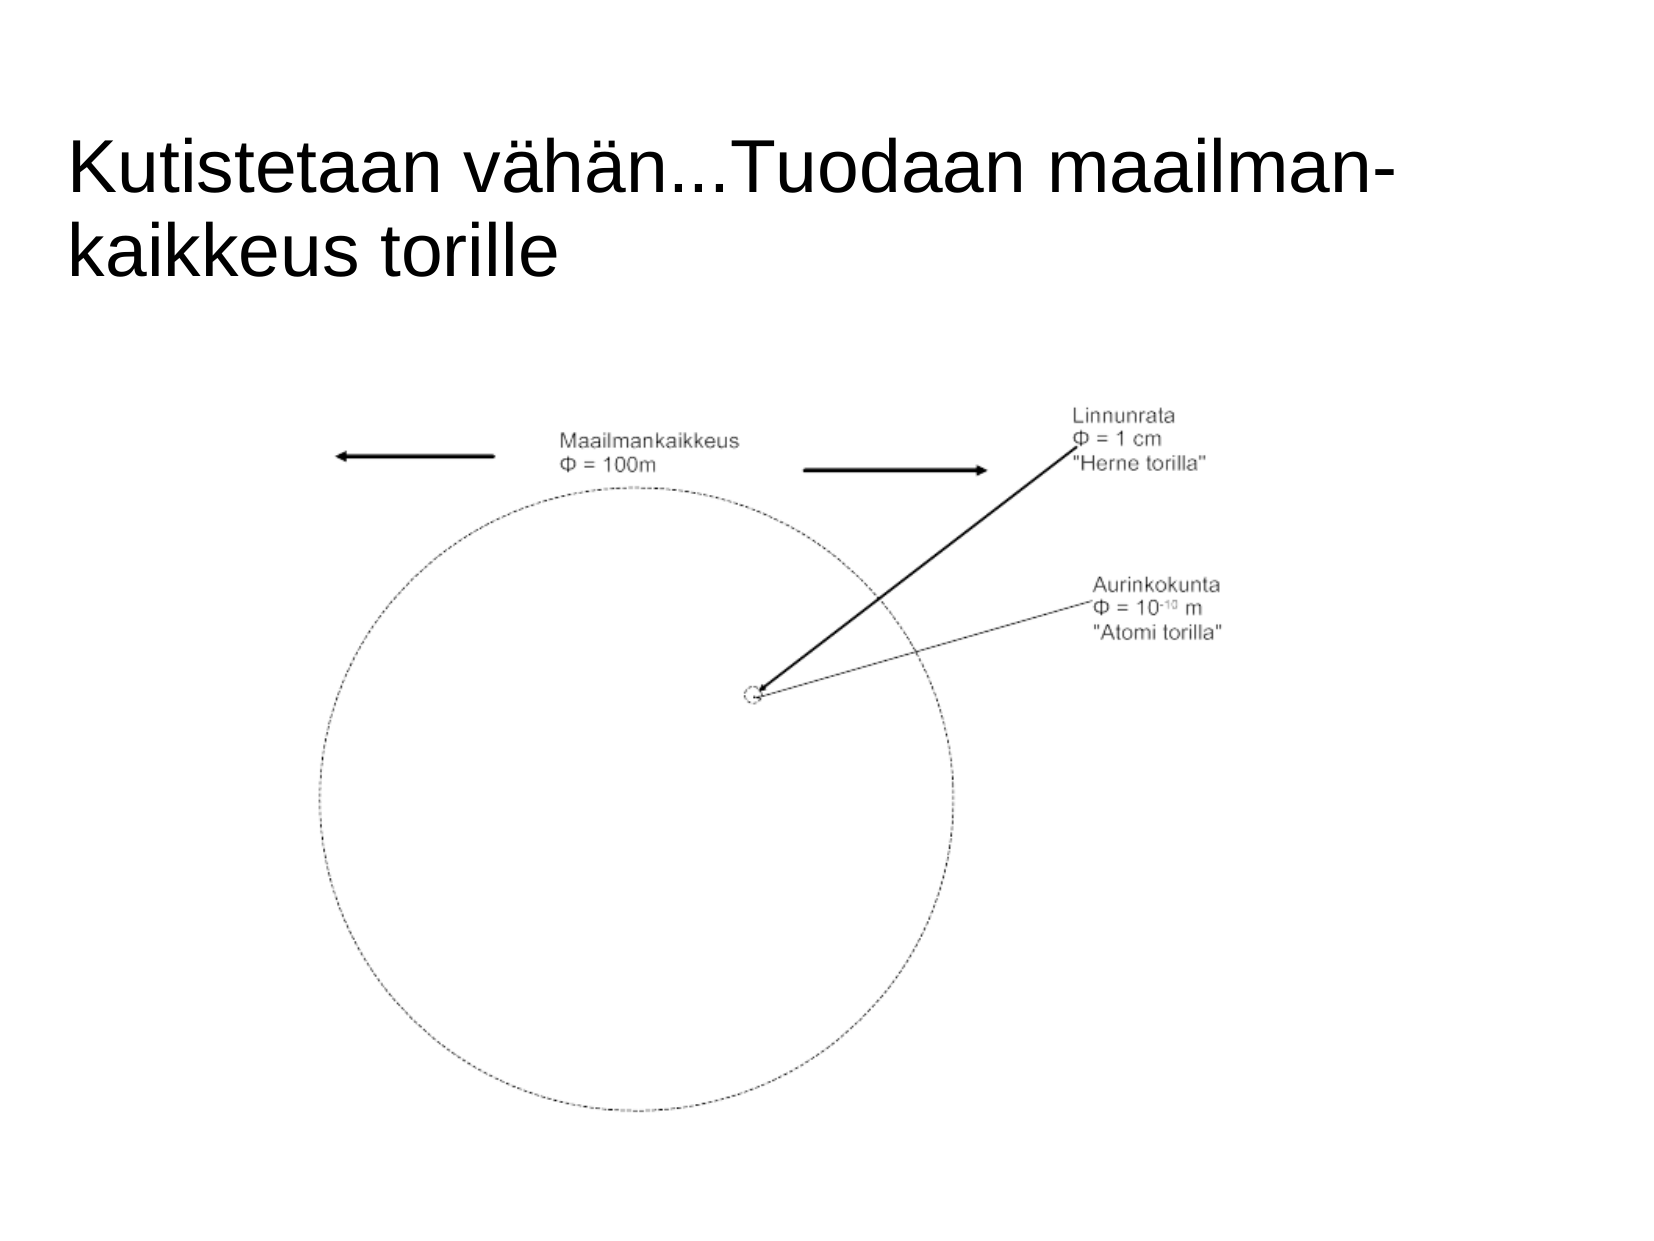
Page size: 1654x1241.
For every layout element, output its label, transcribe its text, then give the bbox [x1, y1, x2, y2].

picture [297, 359, 1326, 1143]
text_box Kutistetaan vähän...Tuodaan maailman-kaikkeus torille [53, 118, 1654, 314]
